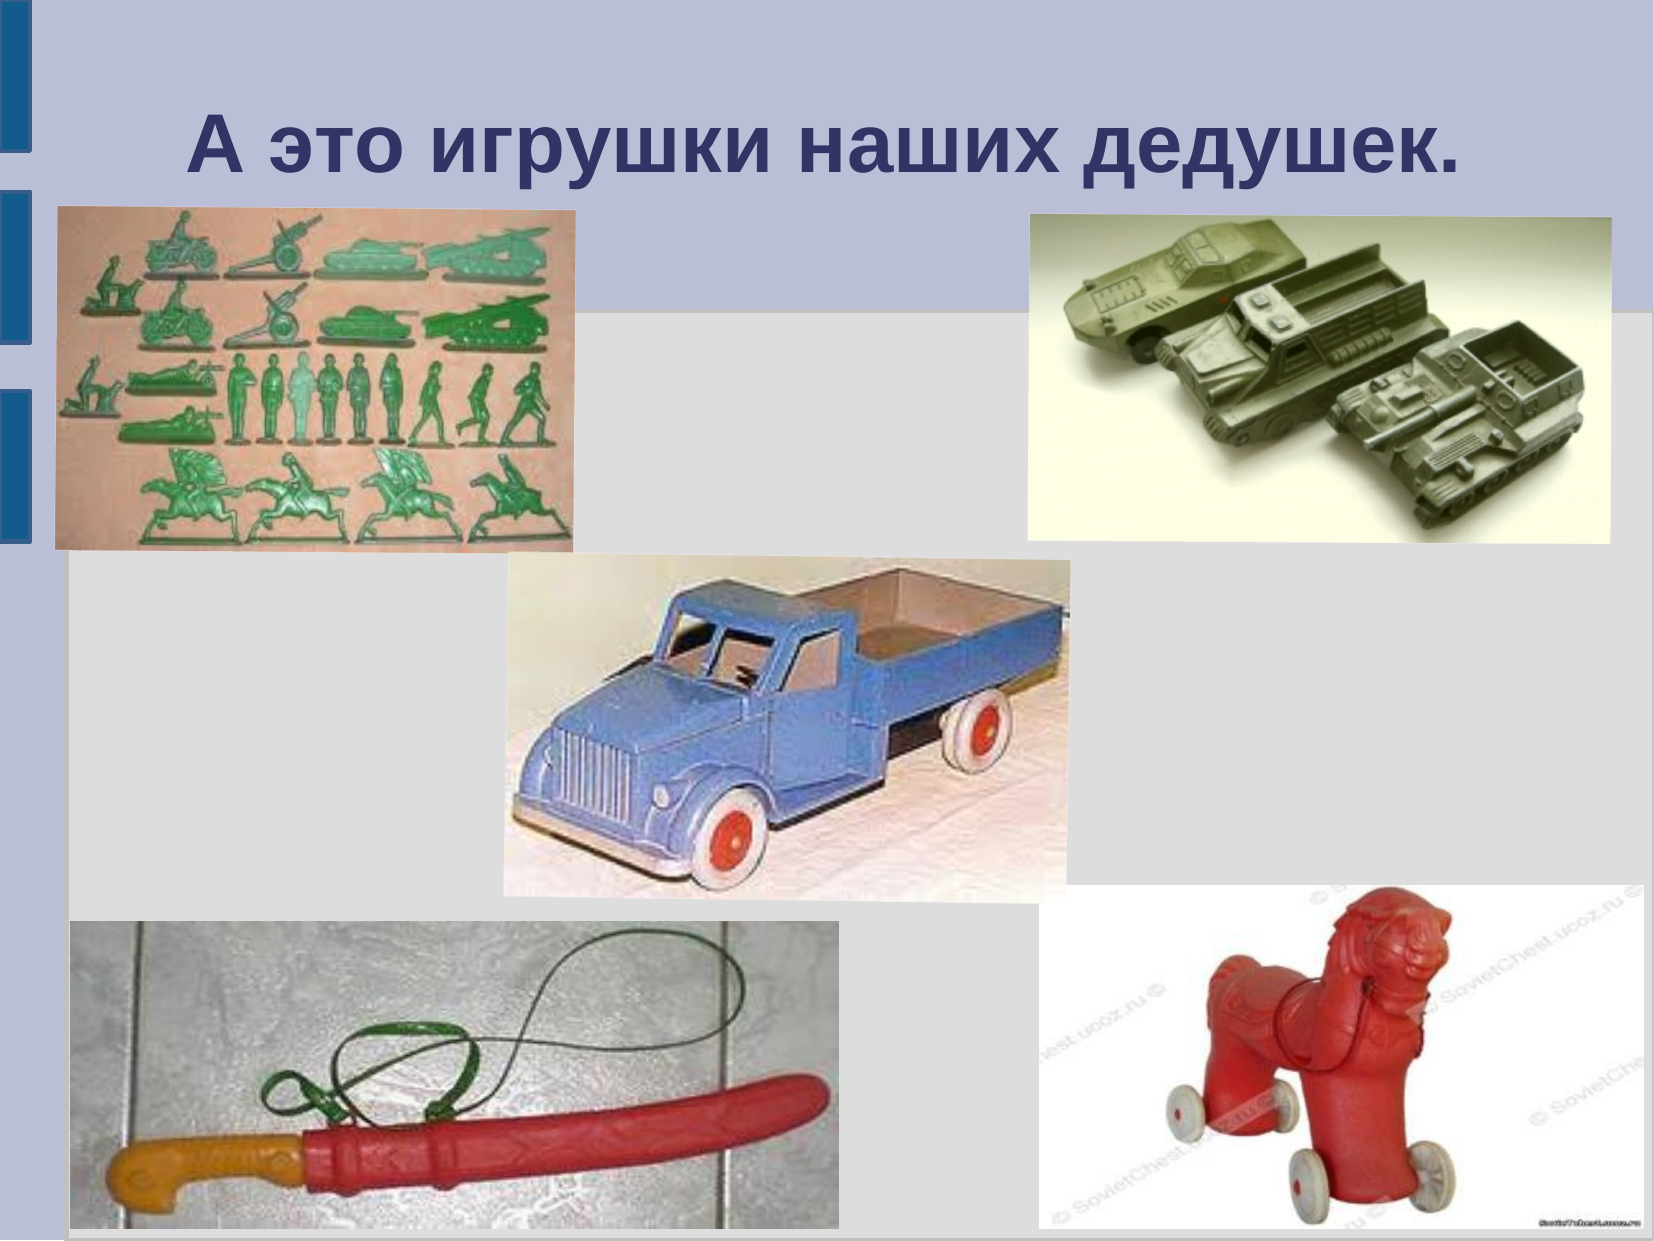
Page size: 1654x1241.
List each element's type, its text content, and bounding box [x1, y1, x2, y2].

title А это игрушки наших дедушек. [118, 35, 1531, 243]
picture [70, 921, 839, 1229]
picture [1027, 213, 1612, 544]
picture [54, 205, 1644, 1229]
